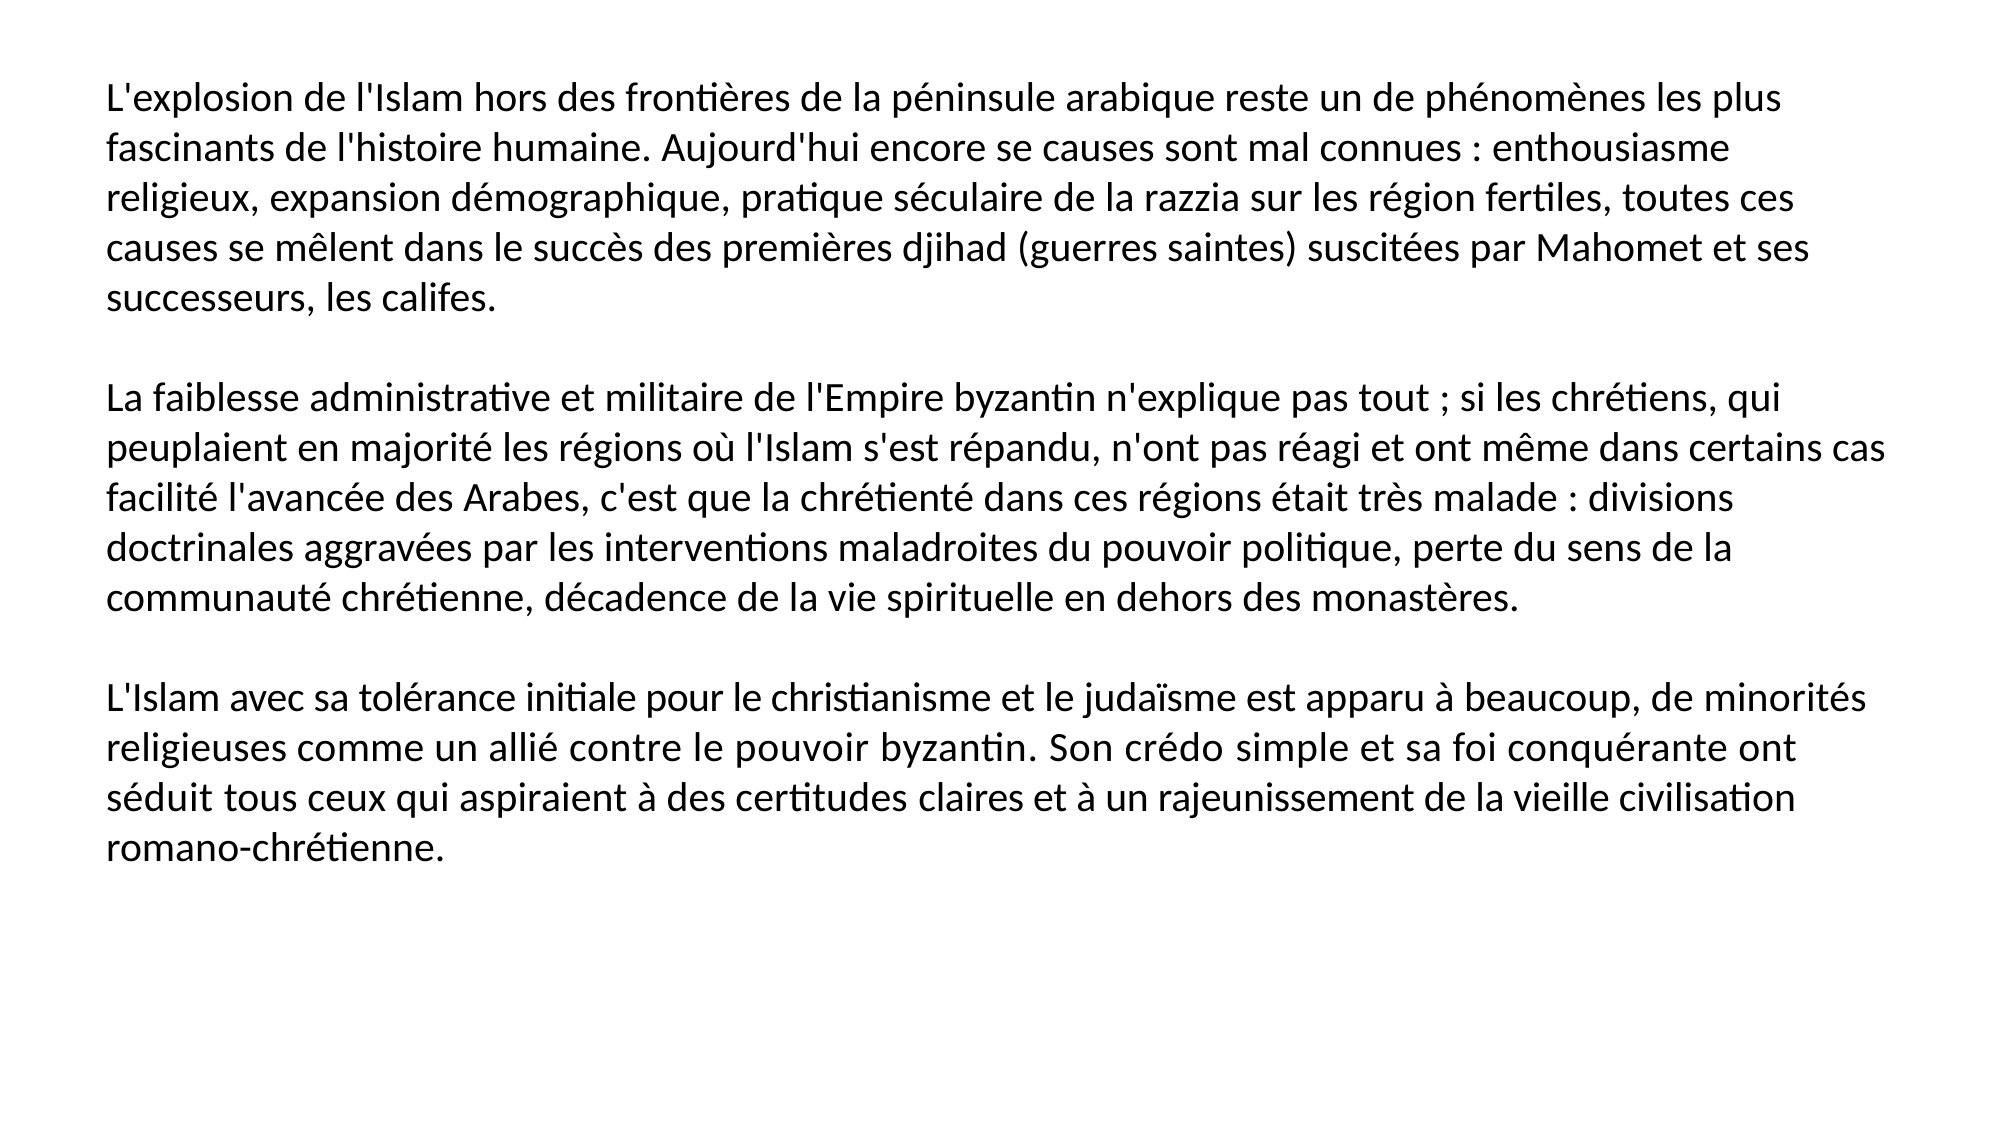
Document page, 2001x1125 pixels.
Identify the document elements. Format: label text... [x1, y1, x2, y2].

text_box L'explosion de l'Islam hors des frontières de la péninsule arabique reste un de phénomènes les plus fascinants de l'histoire humaine. Aujourd'hui encore se causes sont mal connues : enthousiasme religieux, expansion démographique, pratique séculaire de la razzia sur les région fertiles, toutes ces causes se mêlent dans le succès des premières djihad (guerres saintes) suscitées par Mahomet et ses successeurs, les califes. La faiblesse administrative et militaire de l'Empire byzantin n'explique pas tout ; si les chrétiens, qui peuplaient en majorité les régions où l'Islam s'est répandu, n'ont pas réagi et ont même dans certains cas facilité l'avancée des Arabes, c'est que la chrétienté dans ces régions était très malade : divisions doctrinales aggravées par les interventions maladroites du pouvoir politique, perte du sens de la communauté chrétienne, décadence de la vie spirituelle en dehors des monastères. L'Islam avec sa tolérance initiale pour le christia­nisme et le judaïsme est apparu à beaucoup, de minorités religieuses comme un allié contre le pouvoir byzantin. Son crédo simple et sa foi conquérante ont séduit tous ceux qui aspiraient à des certitudes claires et à un rajeunissement de la vieille civilisation romano-chrétienne. [91, 62, 1910, 936]
